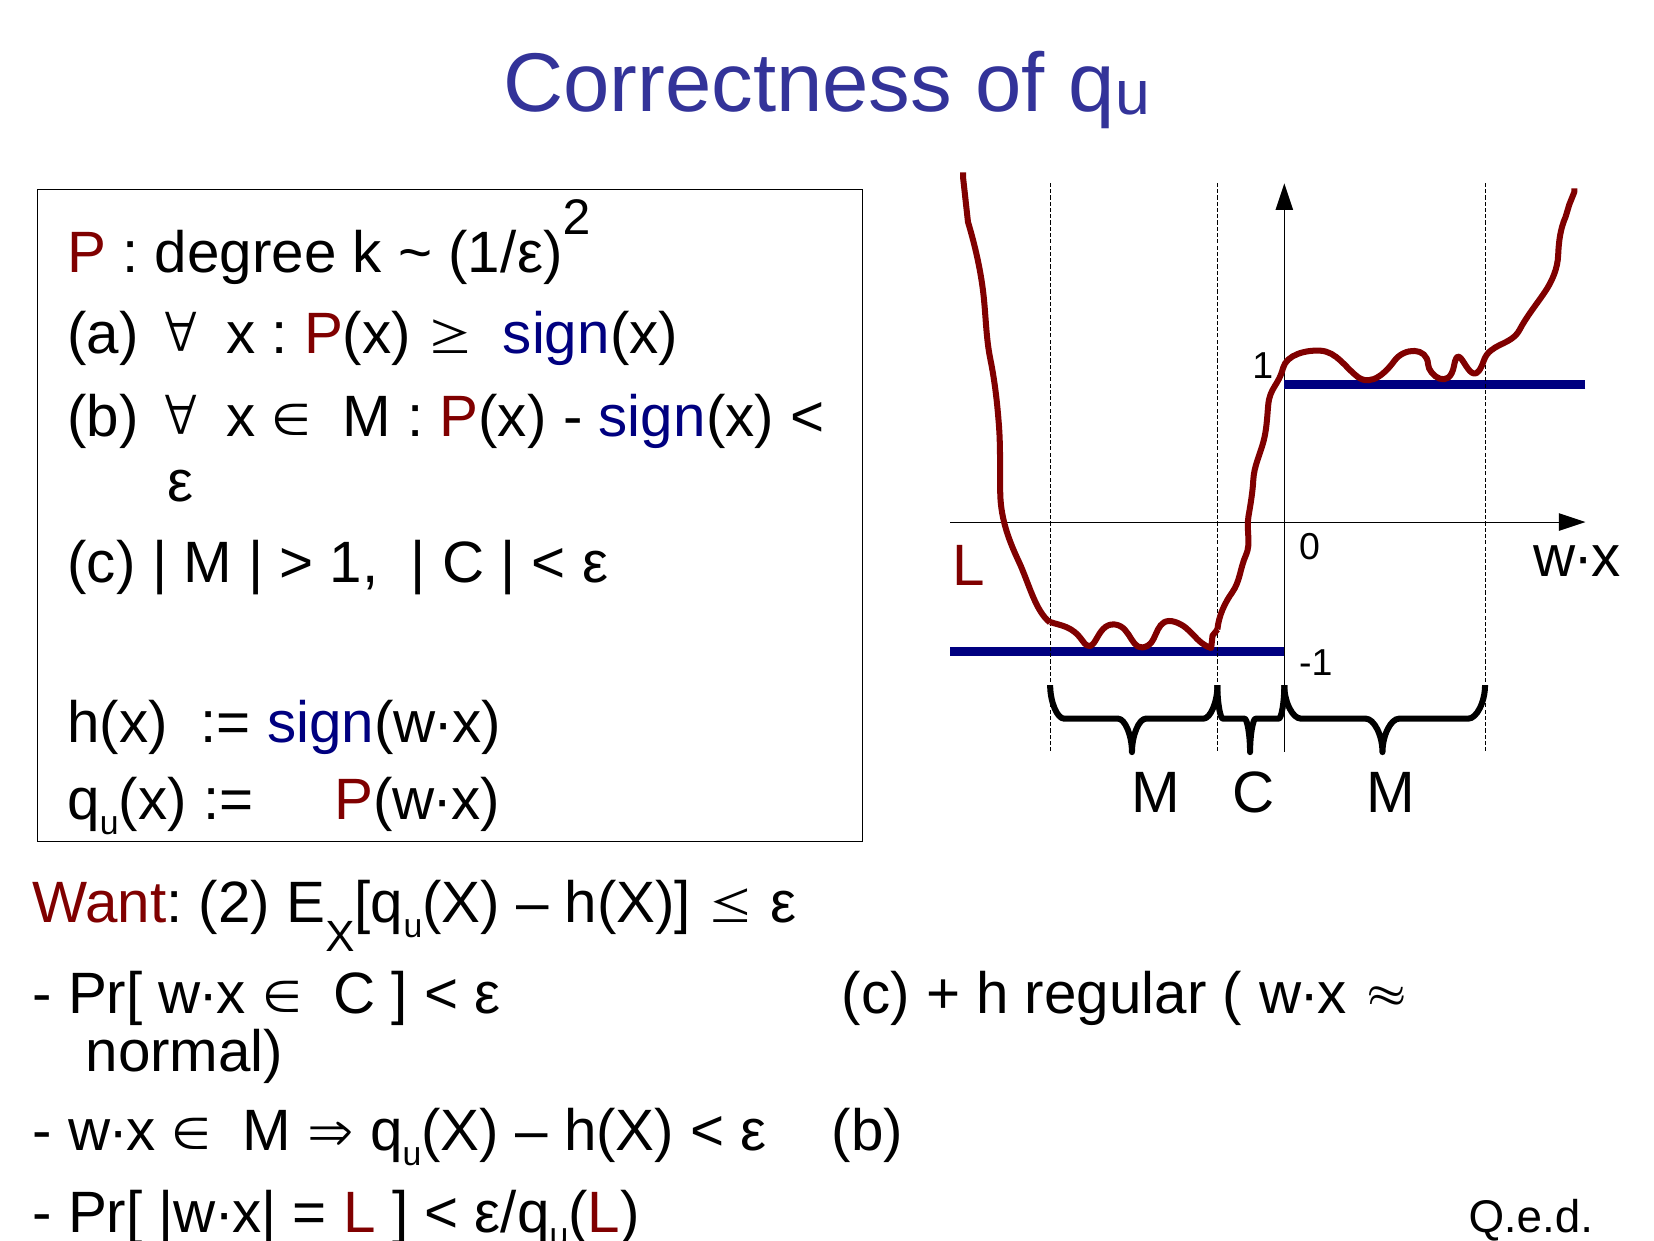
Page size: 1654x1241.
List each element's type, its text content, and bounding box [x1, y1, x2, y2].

text_box M [1351, 752, 1463, 832]
text_box 1 [1275, 367, 1288, 395]
text_box -1 [1284, 634, 1348, 692]
text_box M [1117, 752, 1238, 832]
text_box 0 [1284, 517, 1351, 575]
text_box C [1238, 752, 1313, 832]
text_box P : degree k ~ (1/ε)2 (a)  x : P(x)  sign(x) (b)  x  M : P(x) - sign(x) < ε (c) | M | > 1, | C | < ε h(x) := sign(w∙x) qu(x) := P(w∙x) [37, 189, 863, 826]
text_box 1 [1237, 337, 1288, 395]
text_box Want: (2) EX[qu(X) – h(X)]  ε - Pr[ w∙x  C ] < ε (c) + h regular ( w∙x  normal) - w∙x  M  qu(X) – h(X) < ε (b) - Pr[ |w∙x| = L ] < ε/qu(L) Q.e.d. [0, 862, 1613, 1238]
text_box w∙x [1518, 522, 1654, 602]
title Correctness of qu [82, 19, 1571, 147]
text_box L [937, 525, 1013, 605]
